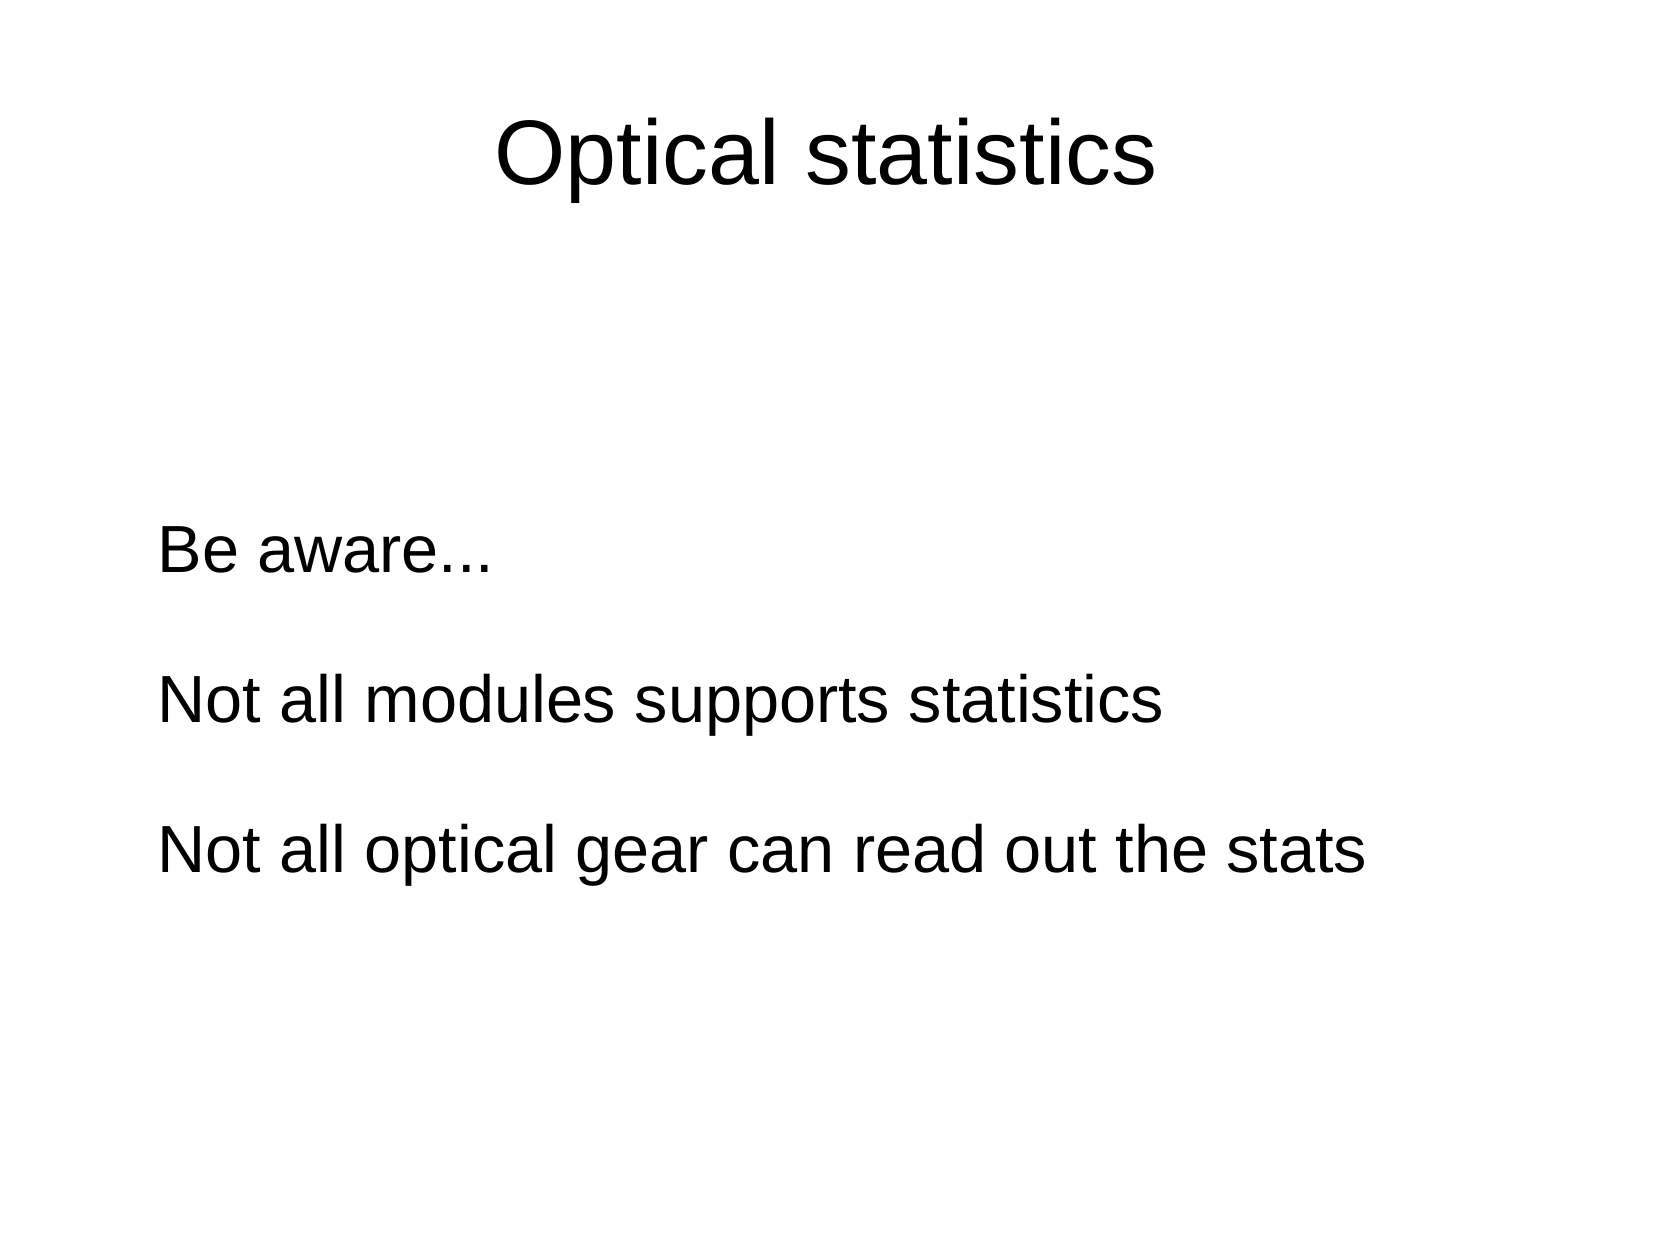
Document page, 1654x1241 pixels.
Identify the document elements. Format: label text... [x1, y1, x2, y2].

subtitle Be aware... Not all modules supports statistics Not all optical gear can read out the stats [82, 297, 1571, 1102]
title Optical statistics [82, 56, 1571, 250]
